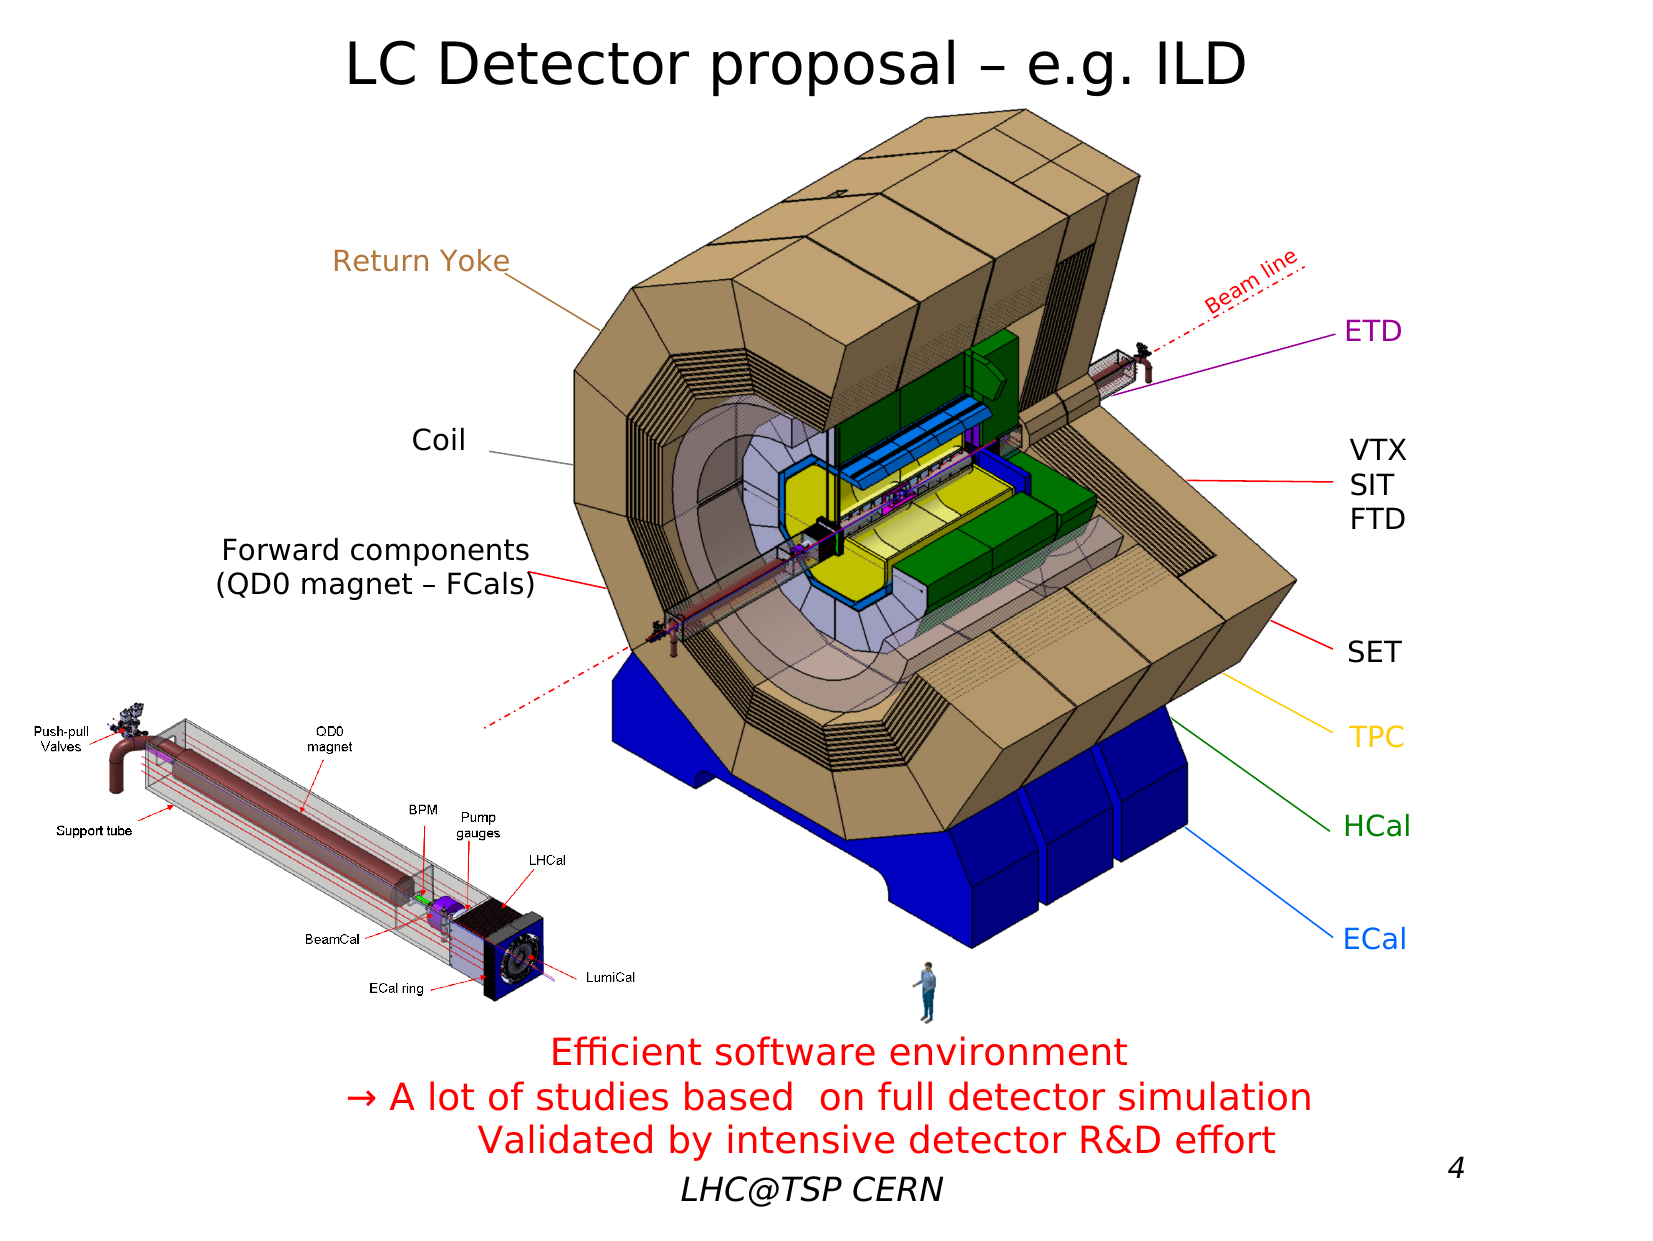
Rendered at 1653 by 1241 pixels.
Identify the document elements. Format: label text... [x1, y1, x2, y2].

text_box LC Detector proposal – e.g. ILD [265, 7, 1329, 119]
picture [24, 85, 1641, 1044]
text_box Efficient software environment → A lot of studies based on full detector simulation Validated by intensive detector R&D effort [331, 1022, 1461, 1081]
text_box Forward components (QD0 magnet – FCals) [200, 524, 296, 609]
